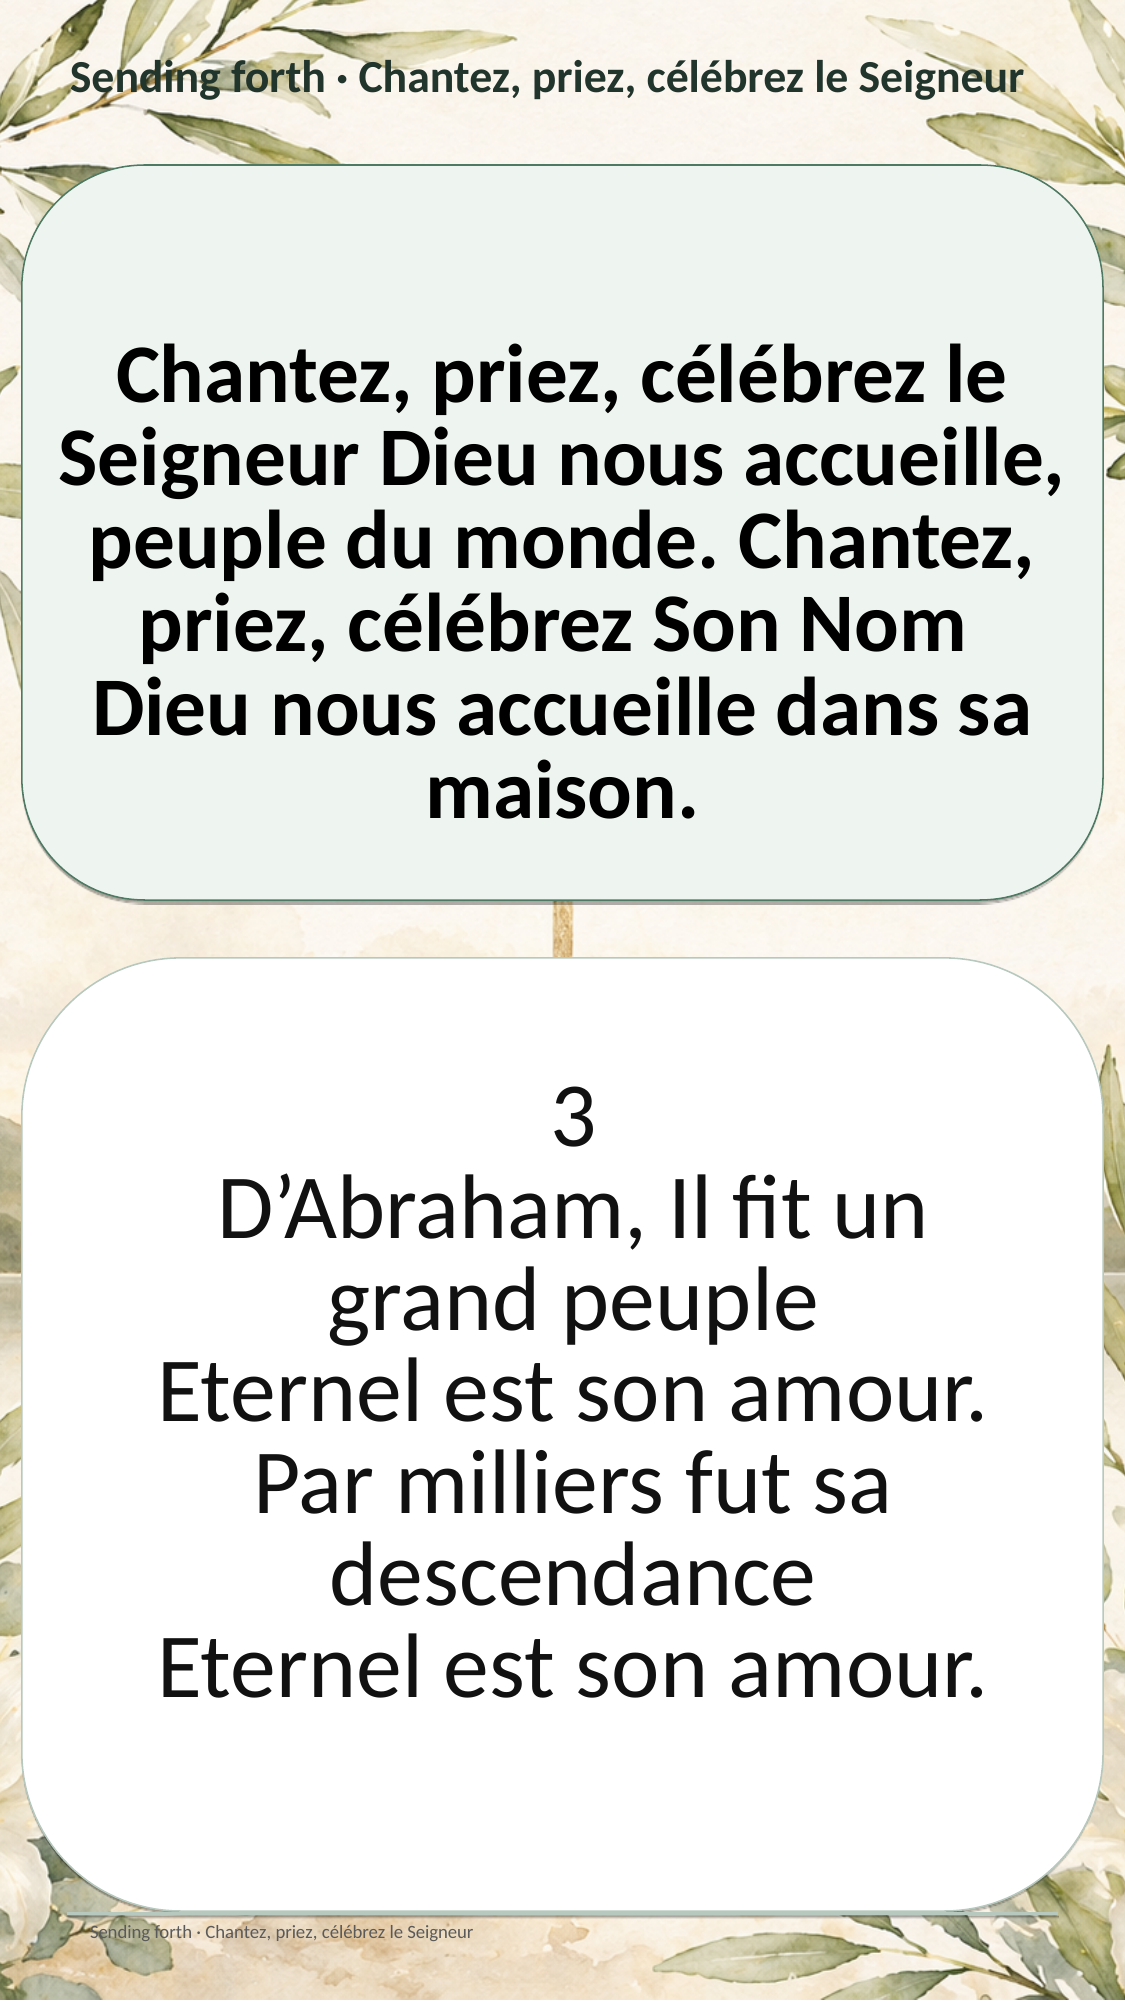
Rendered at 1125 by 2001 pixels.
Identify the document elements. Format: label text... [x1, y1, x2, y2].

text_box Sending forth · Chantez, priez, célébrez le Seigneur [75, 1916, 736, 1955]
text_box [21, 732, 1104, 901]
text_box [21, 976, 1104, 1914]
text_box Sending forth · Chantez, priez, célébrez le Seigneur [54, 51, 1041, 122]
picture [0, 0, 1125, 2000]
text_box 3 D’Abraham, Il fit un grand peuple Eternel est son amour. Par milliers fut sa descendance Eternel est son amour. [106, 939, 1041, 1859]
text_box Chantez, priez, célébrez le Seigneur Dieu nous accueille, peuple du monde. Chantez, priez, célébrez Son Nom Dieu nous accueille dans sa maison. [21, 332, 1104, 732]
text_box [21, 165, 1104, 332]
